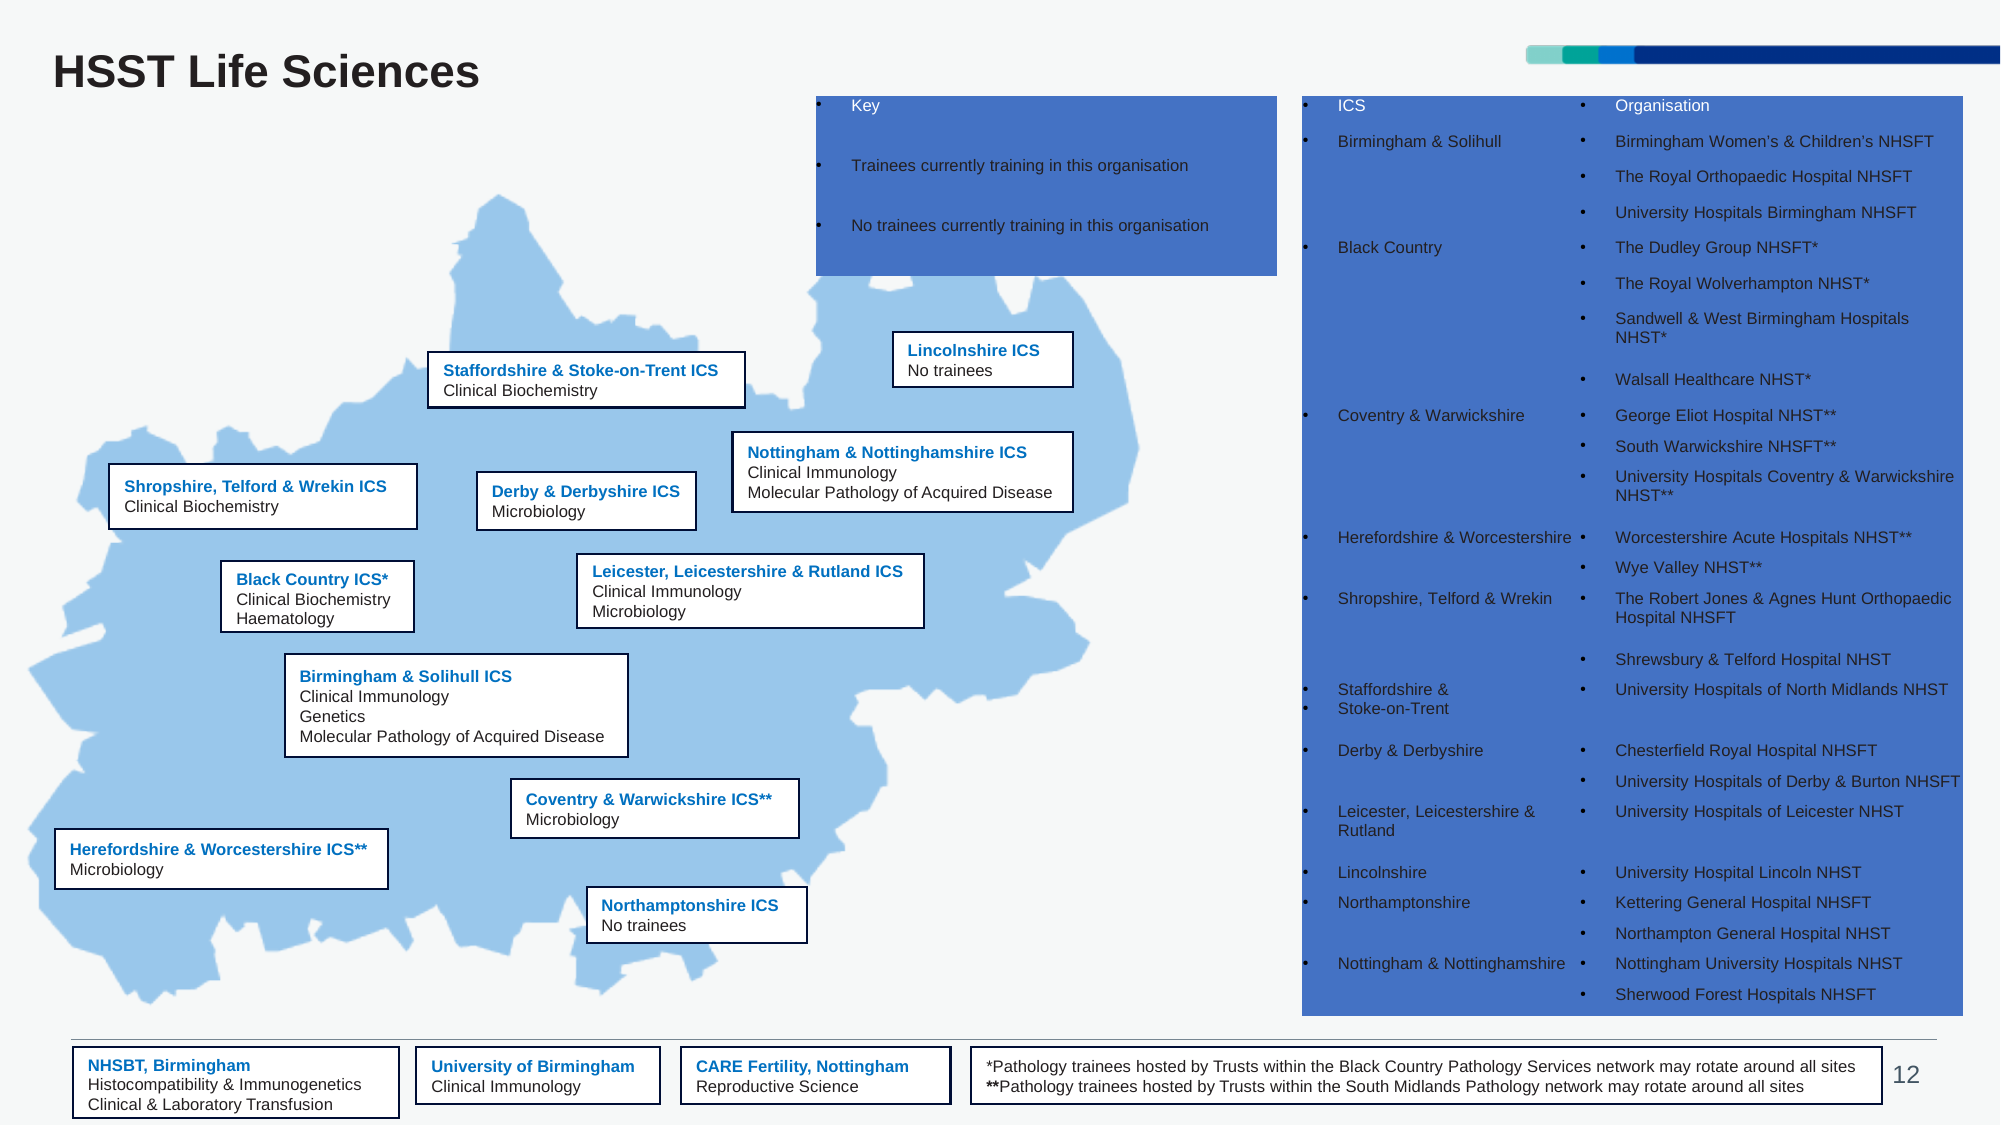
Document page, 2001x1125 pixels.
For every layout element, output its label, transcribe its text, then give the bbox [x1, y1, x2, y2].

table_cell The Royal Wolverhampton NHST* [1580, 274, 1963, 310]
text_box Staffordshire & Stoke-on-Trent ICS Clinical Biochemistry [428, 352, 745, 407]
table_cell Worcestershire Acute Hospitals NHST** [1580, 528, 1963, 559]
text_box Derby & Derbyshire ICS Microbiology [477, 472, 696, 530]
table_cell Birmingham & Solihull [1302, 132, 1580, 239]
text_box Black Country ICS* Clinical Biochemistry Haematology [221, 561, 414, 632]
table_cell [1219, 156, 1277, 216]
table_cell Wye Valley NHST** [1580, 559, 1963, 589]
table_cell Herefordshire & Worcestershire [1302, 528, 1580, 589]
table_cell Nottingham & Nottinghamshire [1302, 955, 1580, 1016]
table_cell Coventry & Warwickshire [1302, 406, 1580, 528]
table_cell George Eliot Hospital NHST** [1580, 406, 1963, 437]
text_box HSST Life Sciences [37, 33, 875, 105]
table_cell Northampton General Hospital NHST [1580, 924, 1963, 955]
table_header [1219, 96, 1277, 156]
table_cell Chesterfield Royal Hospital NHSFT [1580, 741, 1963, 772]
table_cell Shropshire, Telford & Wrekin [1302, 589, 1580, 680]
table_cell University Hospitals of Derby & Burton NHSFT [1580, 772, 1963, 802]
table_cell Shrewsbury & Telford Hospital NHST [1580, 650, 1963, 680]
table_cell Walsall Healthcare NHST* [1580, 371, 1963, 406]
text_box Herefordshire & Worcestershire ICS** Microbiology [55, 829, 388, 889]
table_cell Leicester, Leicestershire & Rutland [1302, 802, 1580, 863]
text_box CARE Fertility, Nottingham Reproductive Science [681, 1047, 950, 1104]
text_box University of Birmingham Clinical Immunology [416, 1047, 660, 1104]
text_box NHSBT, Birmingham Histocompatibility & Immunogenetics Clinical & Laboratory Transfusion [73, 1047, 399, 1118]
table_cell Birmingham Women’s & Children’s NHSFT [1580, 132, 1963, 167]
table_header ICS [1302, 96, 1580, 132]
table_cell The Royal Orthopaedic Hospital NHSFT [1580, 167, 1963, 203]
text_box Northamptonshire ICS No trainees [587, 887, 807, 943]
table_cell University Hospitals Coventry & Warwickshire NHST** [1580, 467, 1963, 528]
text_box Lincolnshire ICS No trainees [893, 332, 1073, 387]
table_cell University Hospital Lincoln NHST [1580, 863, 1963, 894]
table_cell Sandwell & West Birmingham Hospitals NHST* [1580, 310, 1963, 371]
table_cell University Hospitals of Leicester NHST [1580, 802, 1963, 863]
table_cell Nottingham University Hospitals NHST [1580, 955, 1963, 985]
picture [0, 183, 1155, 1023]
table_cell Trainees currently training in this organisation [816, 156, 1219, 216]
text_box *Pathology trainees hosted by Trusts within the Black Country Pathology Services network may rotate around all sites **Pathology trainees hosted by Trusts within the South Midlands Pathology network may rotate around all sites [971, 1047, 1882, 1104]
table_header Key [816, 96, 1219, 156]
text_box Nottingham & Nottinghamshire ICS Clinical Immunology Molecular Pathology of Acquired Disease [733, 432, 1073, 512]
table_cell Northamptonshire [1302, 894, 1580, 955]
table_header Organisation [1580, 96, 1963, 132]
table_cell Staffordshire & Stoke-on-Trent [1302, 680, 1580, 741]
table_cell The Dudley Group NHSFT* [1580, 239, 1963, 274]
text_box Birmingham & Solihull ICS Clinical Immunology Genetics Molecular Pathology of Acquired Disease [285, 654, 628, 757]
table_cell Black Country [1302, 239, 1580, 406]
table_cell Derby & Derbyshire [1302, 741, 1580, 802]
text_box Shropshire, Telford & Wrekin ICS Clinical Biochemistry [109, 464, 417, 529]
table_cell Kettering General Hospital NHSFT [1580, 894, 1963, 924]
text_box Leicester, Leicestershire & Rutland ICS Clinical Immunology Microbiology [577, 554, 924, 628]
table_cell Sherwood Forest Hospitals NHSFT [1580, 985, 1963, 1016]
table_cell University Hospitals of North Midlands NHST [1580, 680, 1963, 741]
table_cell [1219, 216, 1277, 276]
text_box Coventry & Warwickshire ICS** Microbiology [511, 779, 799, 838]
table_cell South Warwickshire NHSFT** [1580, 437, 1963, 467]
table_cell No trainees currently training in this organisation [816, 216, 1219, 276]
table_cell Lincolnshire [1302, 863, 1580, 894]
table_cell University Hospitals Birmingham NHSFT [1580, 203, 1963, 239]
table_cell The Robert Jones & Agnes Hunt Orthopaedic Hospital NHSFT [1580, 589, 1963, 650]
